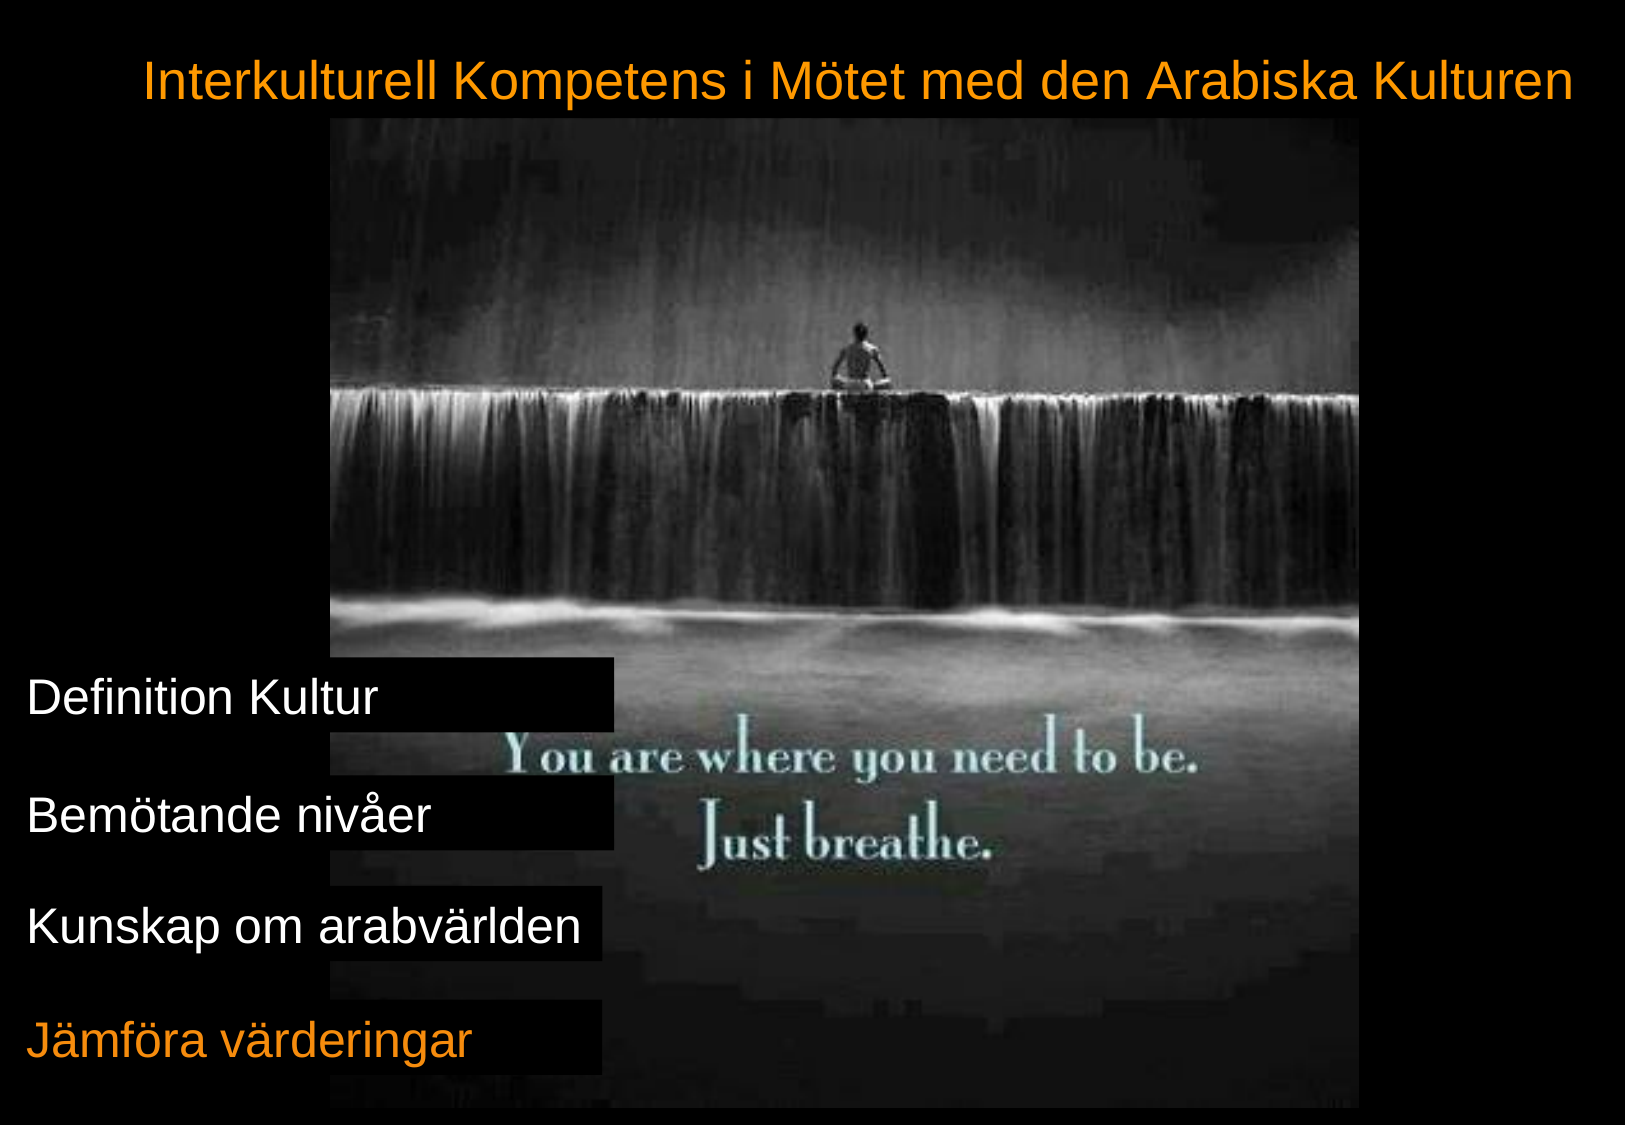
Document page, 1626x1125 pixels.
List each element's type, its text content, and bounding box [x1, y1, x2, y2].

text_box Kunskap om arabvärlden [11, 885, 603, 962]
text_box Bemötande nivåer [11, 775, 615, 851]
picture [330, 119, 1359, 1108]
text_box Definition Kultur [11, 657, 615, 733]
text_box Jämföra värderingar [11, 999, 603, 1075]
text_box Interkulturell Kompetens i Mötet med den Arabiska Kulturen [128, 37, 1607, 119]
